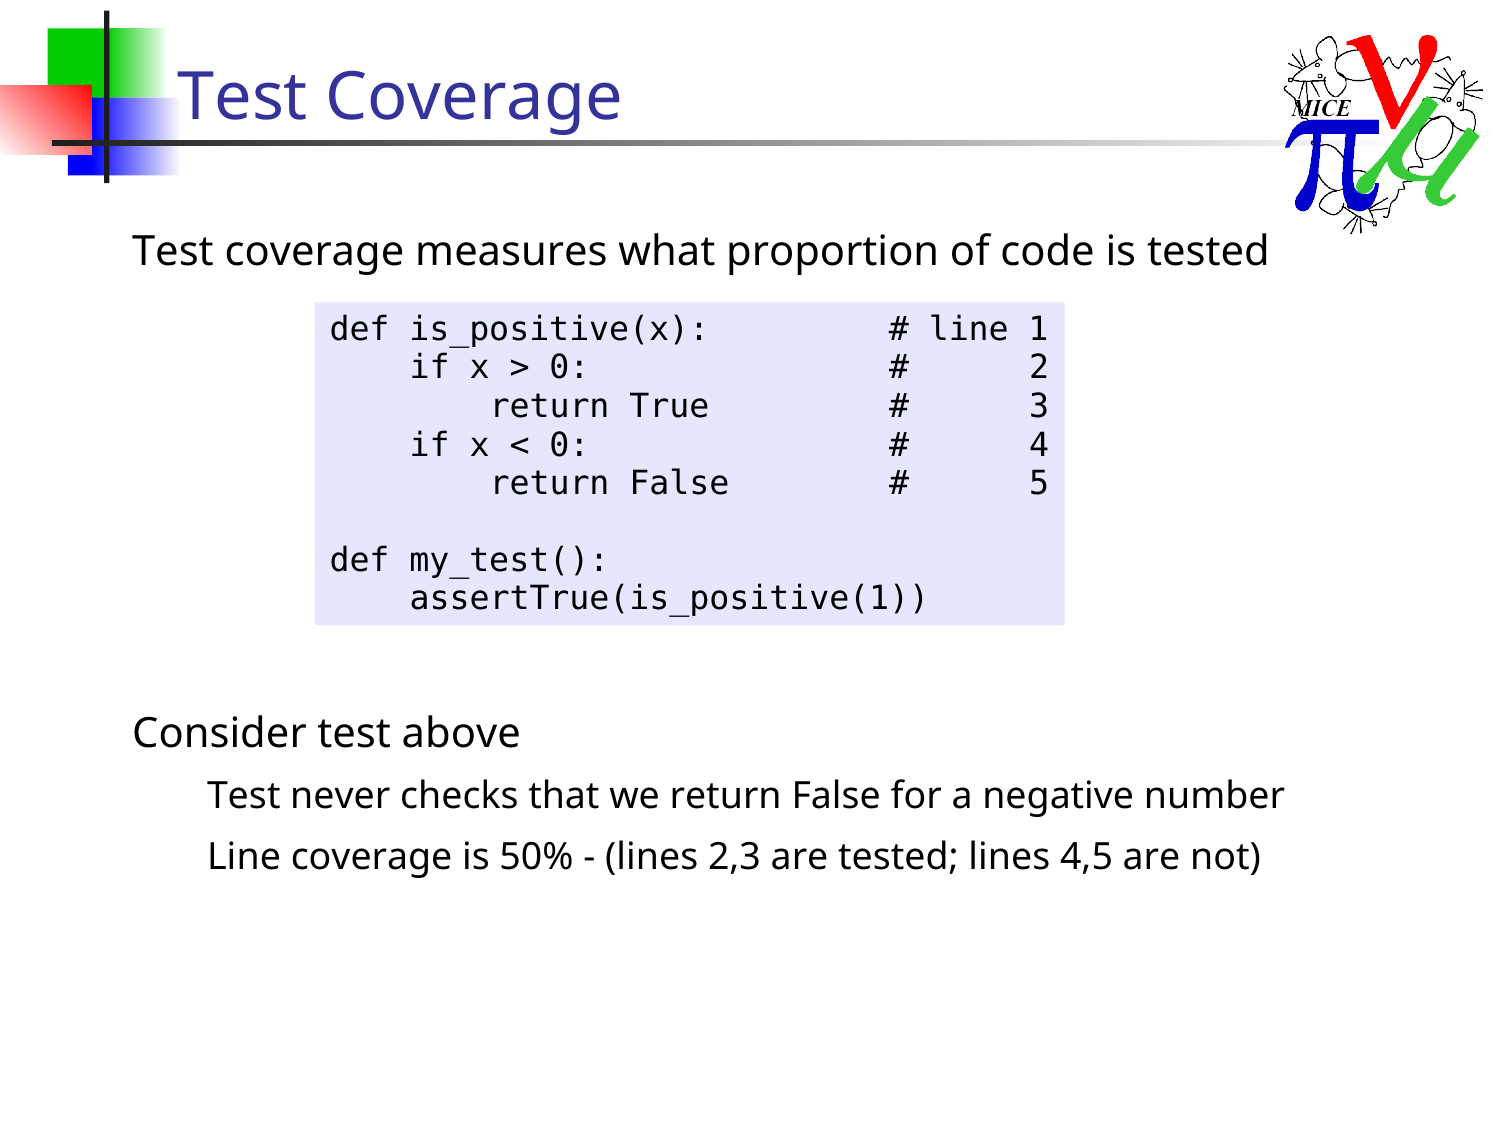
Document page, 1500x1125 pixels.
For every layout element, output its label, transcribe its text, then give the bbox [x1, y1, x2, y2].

picture [1264, 5, 1500, 251]
text_box def is_positive(x): # line 1 if x > 0: # 2 return True # 3 if x < 0: # 4 return False # 5 def my_test(): assertTrue(is_positive(1)) [314, 302, 1065, 626]
title Test Coverage [162, 0, 1441, 188]
list Consider test above Test never checks that we return False for a negative number Line coverage is 50% - (lines 2,3 are tested; lines 4,5 are not) [117, 694, 1393, 1083]
list Test coverage measures what proportion of code is tested [117, 212, 1393, 601]
